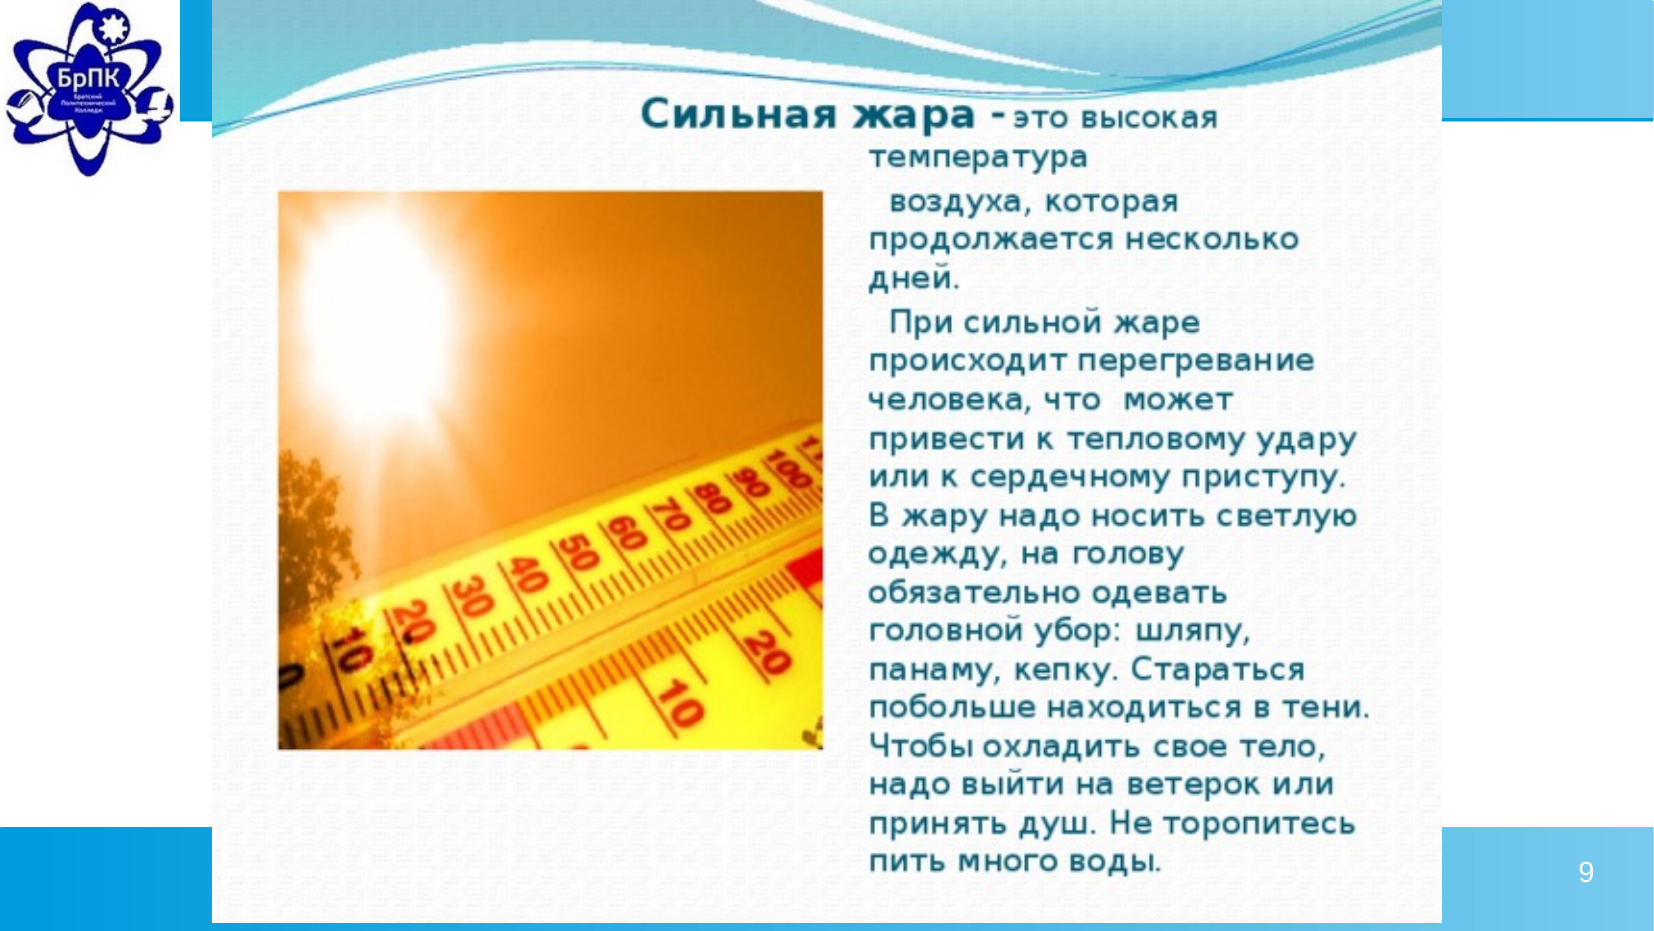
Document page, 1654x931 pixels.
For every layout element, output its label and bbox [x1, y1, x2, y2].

picture [0, 0, 180, 180]
picture [212, 0, 1442, 923]
